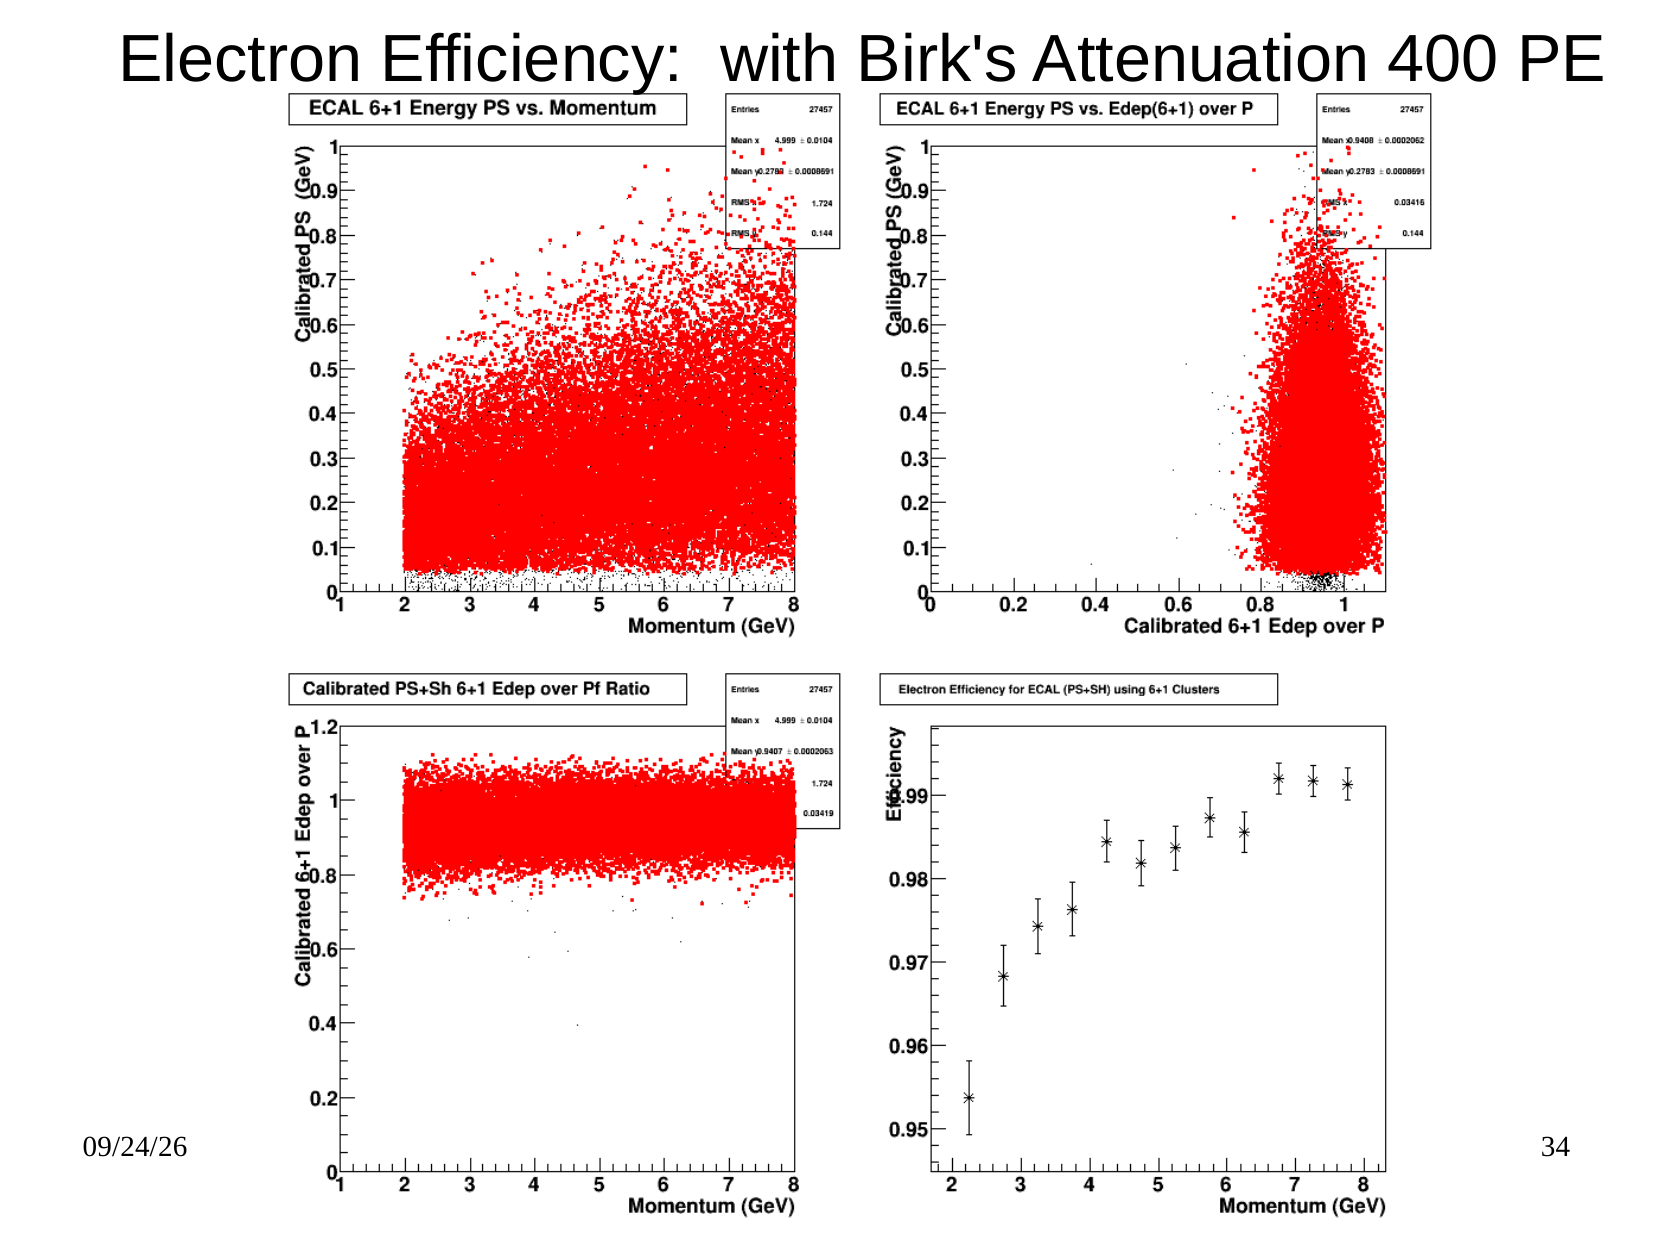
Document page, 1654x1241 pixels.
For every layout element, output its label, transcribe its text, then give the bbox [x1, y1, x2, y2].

picture [272, 96, 1454, 1239]
title Electron Efficiency: with Birk's Attenuation 400 PE [118, 20, 1653, 96]
